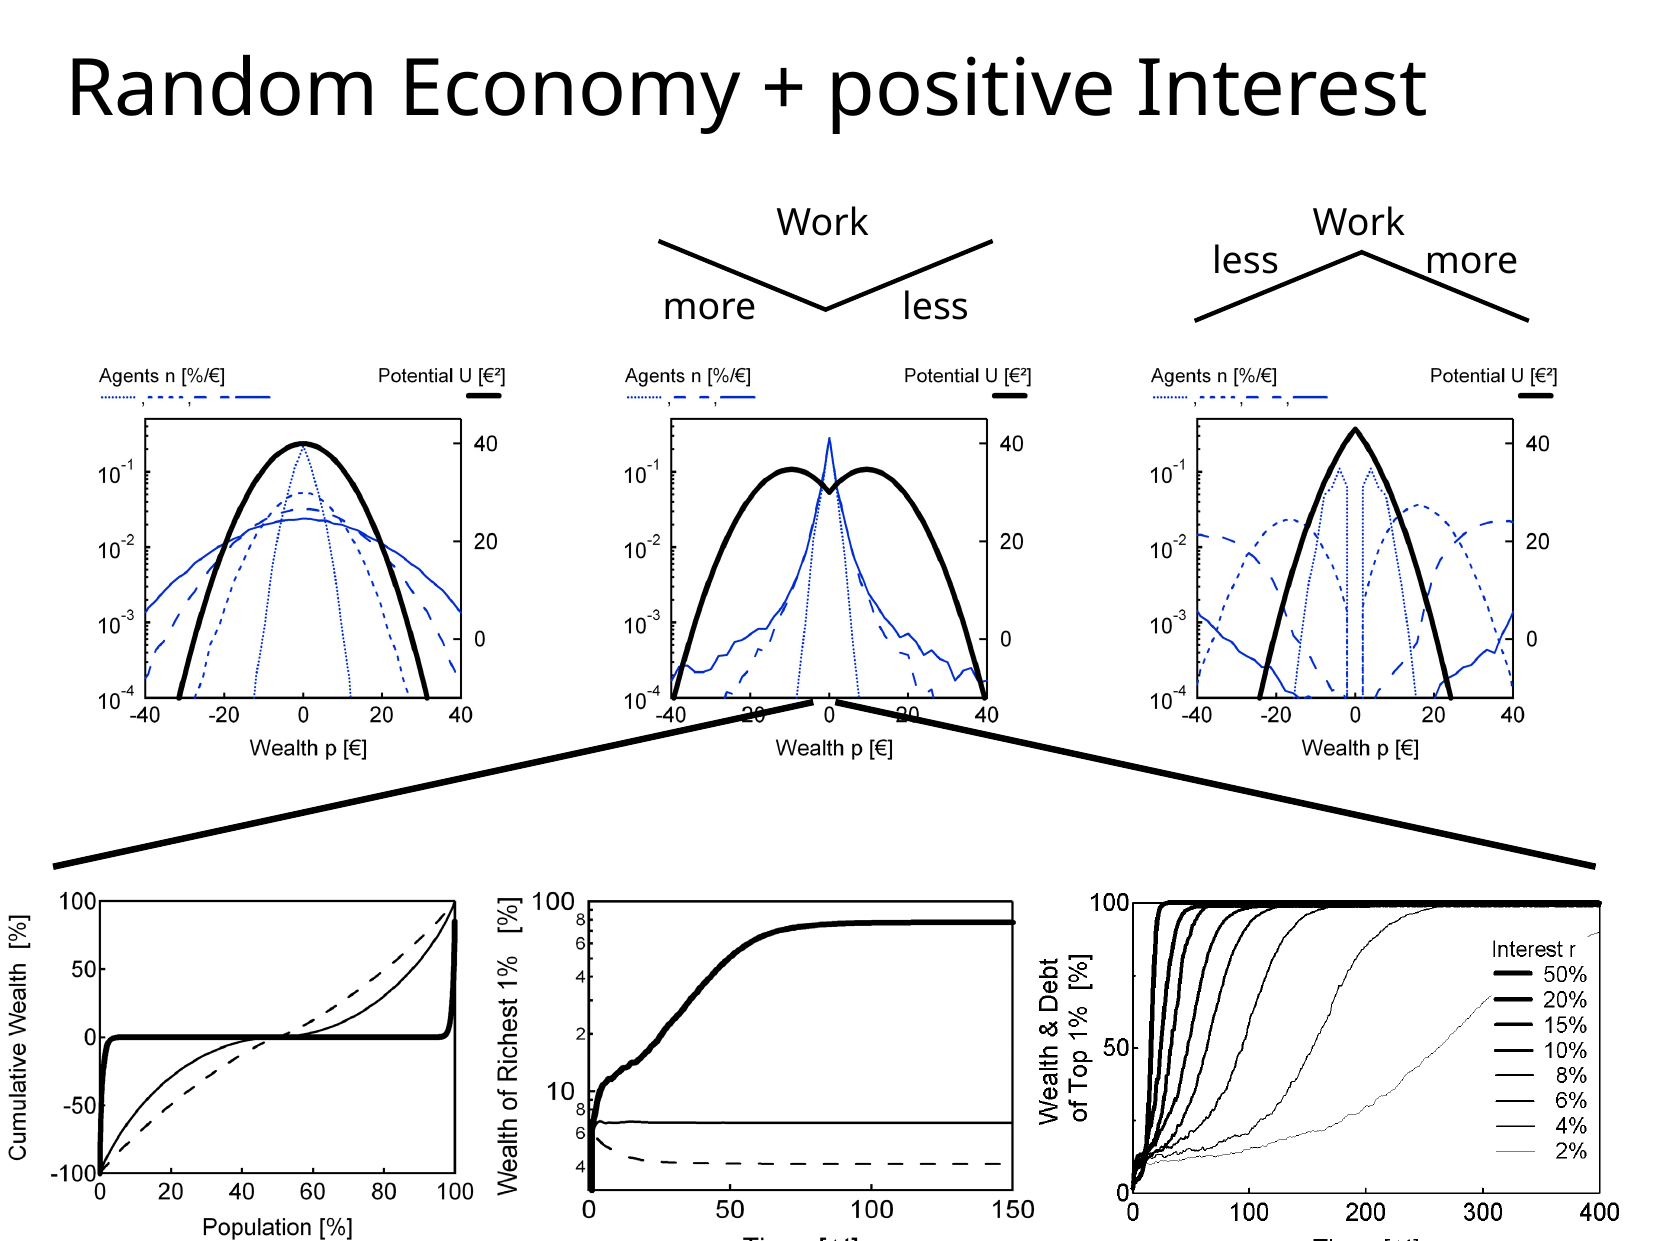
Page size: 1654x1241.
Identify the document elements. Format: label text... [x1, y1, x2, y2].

picture [4, 880, 475, 1240]
text_box more [1424, 233, 1526, 280]
picture [83, 359, 510, 760]
picture [609, 359, 1036, 760]
text_box less [1212, 233, 1287, 280]
text_box [657, 238, 757, 279]
text_box Work [776, 195, 877, 241]
picture [1037, 874, 1621, 1241]
text_box less [902, 279, 977, 326]
text_box [52, 698, 814, 870]
text_box more [662, 279, 764, 326]
text_box [1193, 249, 1530, 323]
text_box [764, 238, 994, 313]
text_box Work [1312, 195, 1413, 241]
picture [492, 879, 1036, 1241]
text_box [834, 698, 1597, 870]
text_box Random Economy + positive Interest [65, 31, 1581, 128]
picture [1135, 359, 1562, 760]
